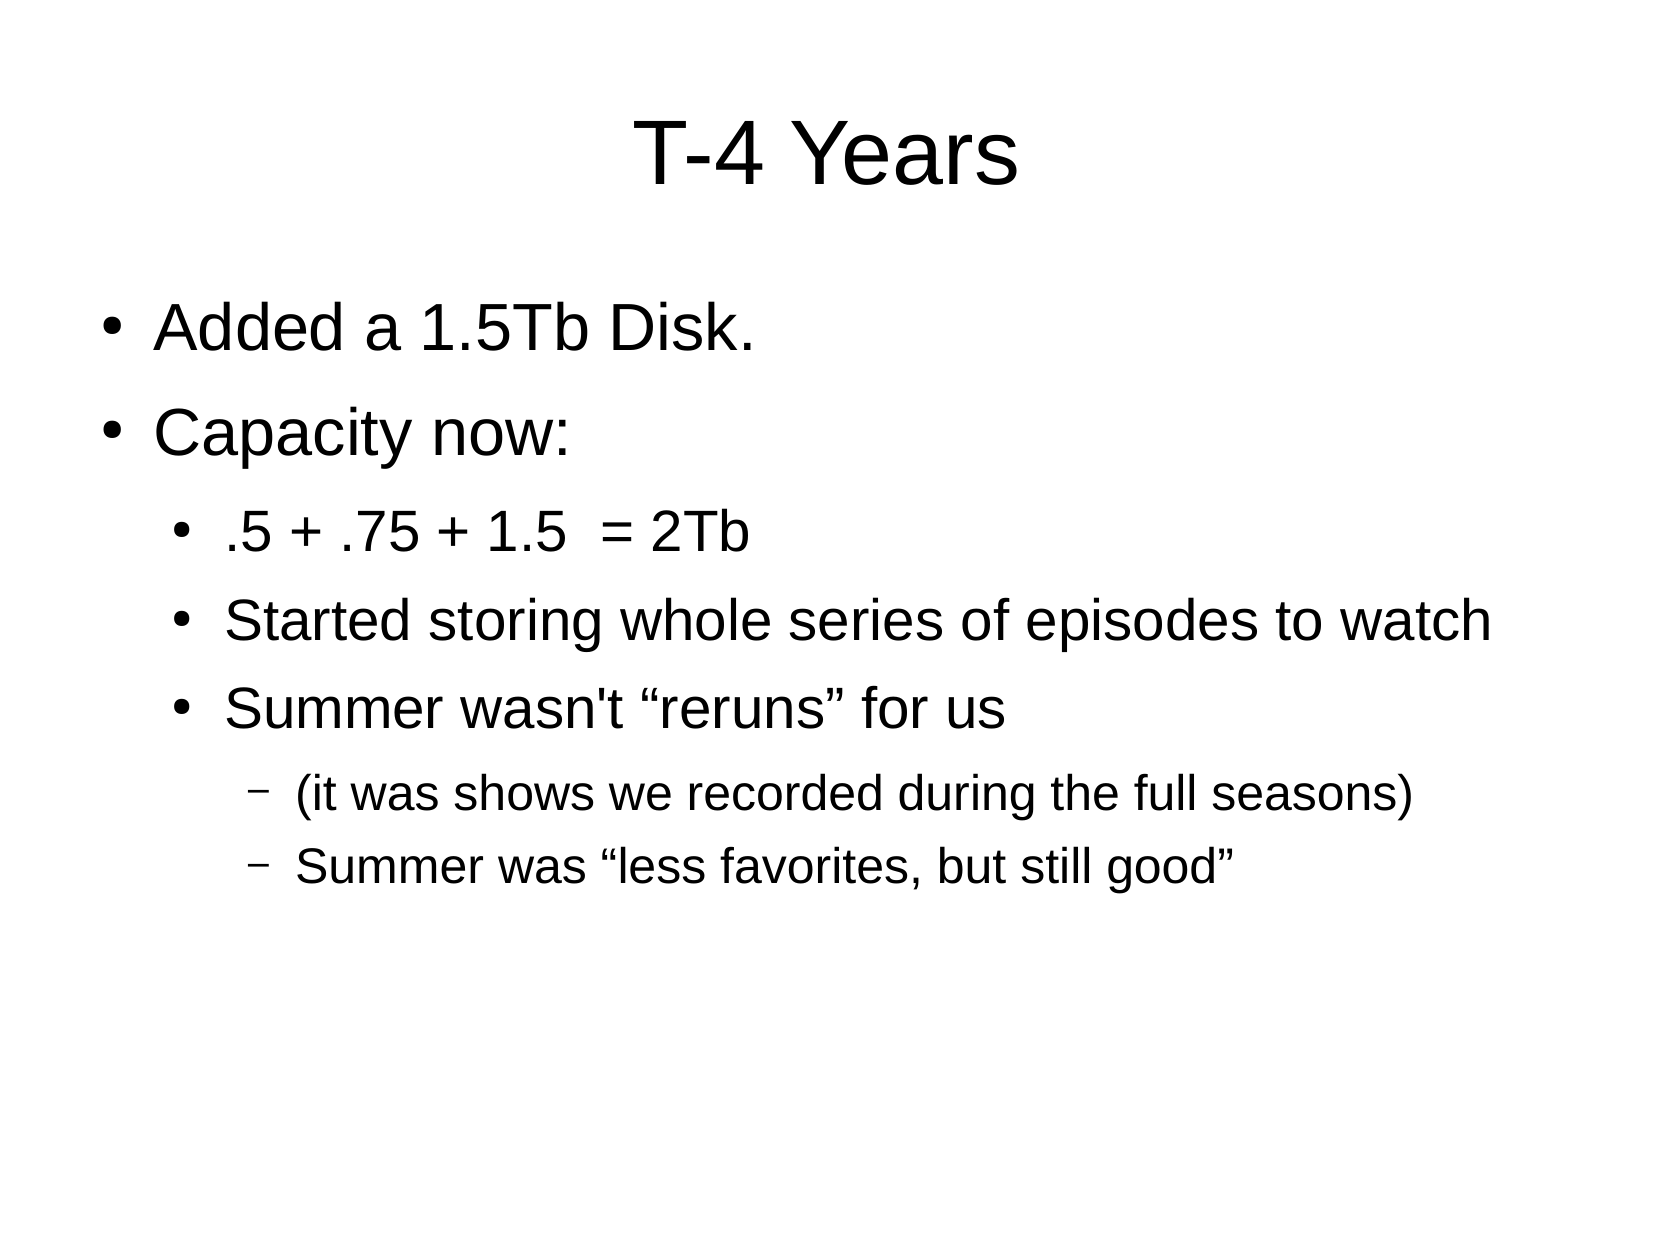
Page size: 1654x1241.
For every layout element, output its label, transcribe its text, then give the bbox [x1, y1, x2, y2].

title T-4 Years [82, 49, 1571, 257]
list Added a 1.5Tb Disk. Capacity now: .5 + .75 + 1.5 = 2Tb Started storing whole series of episodes to watch Summer wasn't “reruns” for us (it was shows we recorded during the full seasons) Summer was “less favorites, but still good” [82, 290, 1571, 1109]
